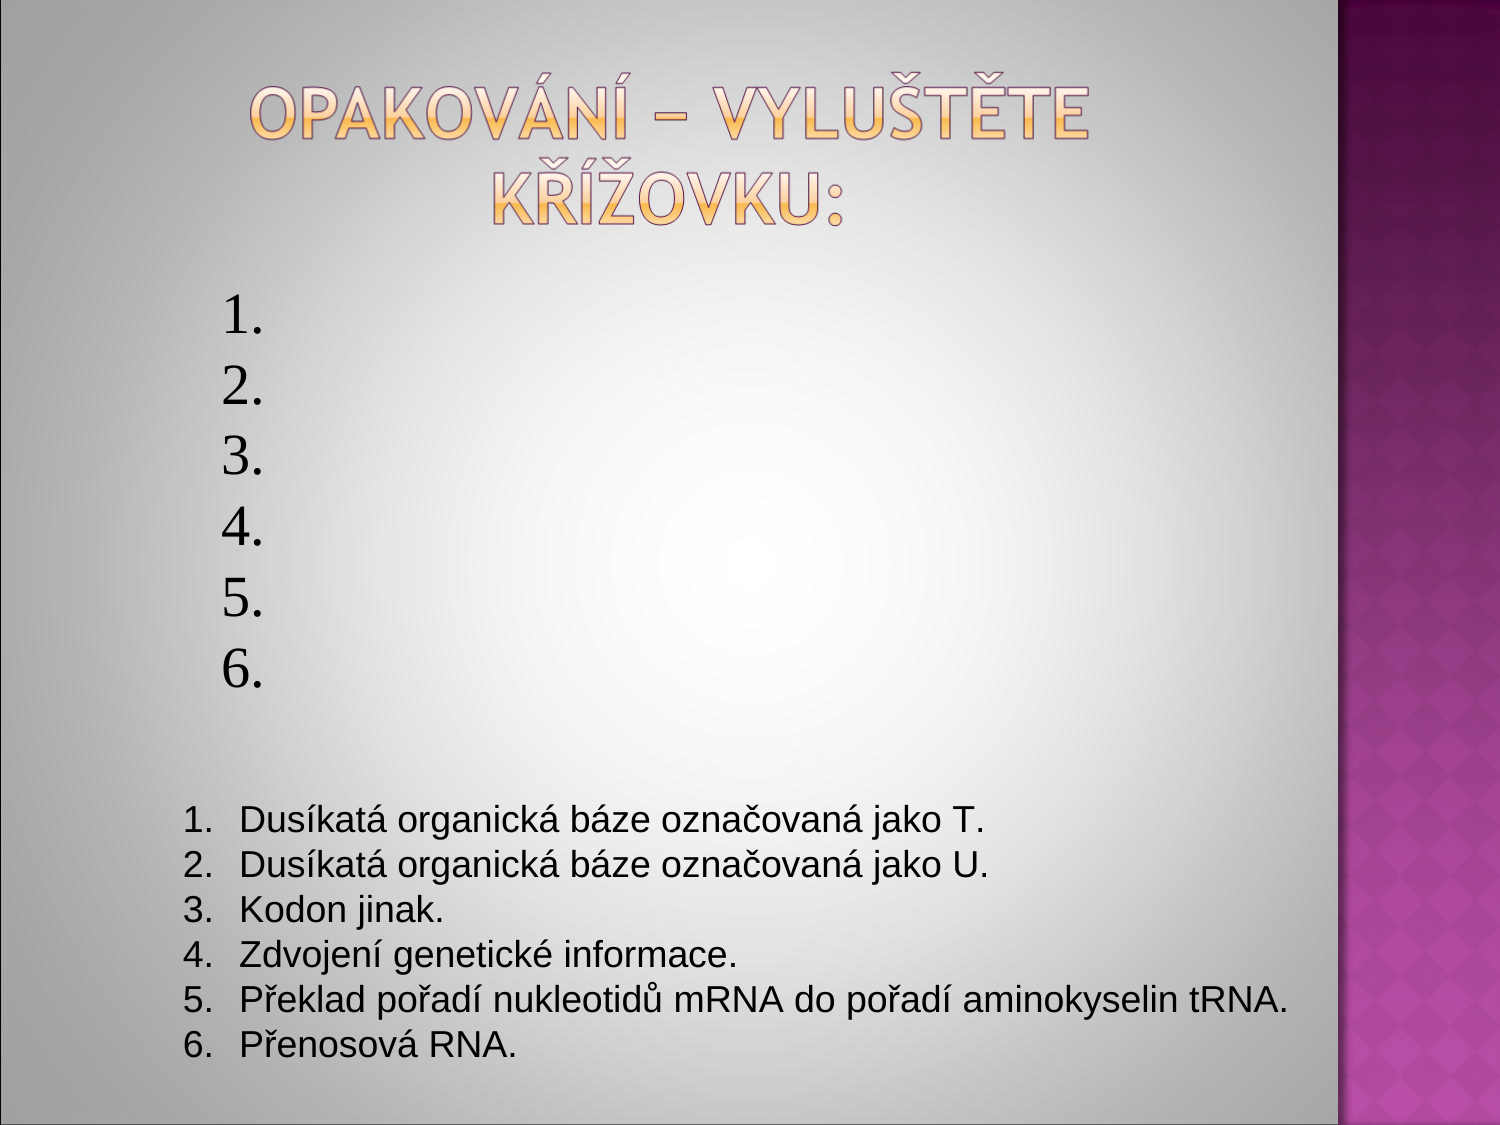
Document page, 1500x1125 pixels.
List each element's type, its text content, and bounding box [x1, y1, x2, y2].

table_cell [334, 558, 395, 629]
table_cell [517, 629, 577, 700]
table_header [273, 275, 334, 346]
table_cell 6. [212, 629, 273, 700]
table_cell [456, 346, 517, 417]
table_cell [821, 558, 882, 629]
table_cell [395, 488, 456, 558]
table_cell [1064, 417, 1125, 488]
table_cell [638, 629, 699, 700]
table_cell [517, 488, 577, 558]
table_header [882, 275, 942, 346]
table_cell [942, 488, 1003, 558]
table_cell [760, 488, 821, 558]
table_header [699, 275, 760, 346]
table_cell [638, 488, 699, 558]
table_cell [517, 346, 577, 417]
table_cell [699, 558, 760, 629]
table_cell [456, 417, 517, 488]
table_header [456, 275, 517, 346]
table_cell [273, 346, 334, 417]
table_cell [334, 488, 395, 558]
table_cell [273, 417, 334, 488]
table_cell [1003, 629, 1064, 700]
table_cell [942, 417, 1003, 488]
table_header [760, 275, 821, 346]
table_cell [334, 629, 395, 700]
table_cell [1064, 346, 1125, 417]
table_cell [882, 417, 942, 488]
table_cell [1003, 346, 1064, 417]
table_cell [1064, 558, 1125, 629]
table_cell [882, 346, 942, 417]
table_cell [456, 558, 517, 629]
table_cell [821, 346, 882, 417]
table_cell [638, 346, 699, 417]
table_cell 4. [212, 488, 273, 558]
table_cell [1064, 488, 1125, 558]
table_cell 2. [212, 346, 273, 417]
table_header [942, 275, 1003, 346]
table_cell [699, 488, 760, 558]
table_cell [942, 346, 1003, 417]
table_cell [577, 417, 638, 488]
table_cell [577, 558, 638, 629]
table_cell [395, 629, 456, 700]
table_cell [456, 488, 517, 558]
table_cell [577, 346, 638, 417]
table_cell [942, 629, 1003, 700]
table_cell [699, 417, 760, 488]
table_cell [699, 629, 760, 700]
picture [0, 0, 1500, 1125]
table_cell [760, 417, 821, 488]
table_cell [1003, 417, 1064, 488]
table_cell [395, 346, 456, 417]
table_cell [821, 417, 882, 488]
table_cell [334, 346, 395, 417]
table_cell [273, 558, 334, 629]
table_cell [882, 558, 942, 629]
table_header [334, 275, 395, 346]
table_header [395, 275, 456, 346]
table_cell [760, 558, 821, 629]
table_cell [517, 558, 577, 629]
table_header [577, 275, 638, 346]
table_header [1003, 275, 1064, 346]
table_cell [1003, 488, 1064, 558]
table_cell [882, 488, 942, 558]
table_header [1064, 275, 1125, 346]
table_cell [1064, 629, 1125, 700]
table_cell [760, 629, 821, 700]
table_header 1. [212, 275, 273, 346]
table_cell [1003, 558, 1064, 629]
table_cell [273, 488, 334, 558]
table_cell [273, 629, 334, 700]
table_cell [517, 417, 577, 488]
table_cell [395, 558, 456, 629]
table_cell 5. [212, 558, 273, 629]
table_cell [821, 629, 882, 700]
table_cell [638, 417, 699, 488]
table_cell [699, 346, 760, 417]
text_box [73, 47, 1265, 241]
table_cell [882, 629, 942, 700]
table_header [638, 275, 699, 346]
table_cell [334, 417, 395, 488]
table_cell [395, 417, 456, 488]
table_cell [942, 558, 1003, 629]
text_box Dusíkatá organická báze označovaná jako T. Dusíkatá organická báze označovaná jako U. Kodon jinak. Zdvojení genetické informace. Překlad pořadí nukleotidů mRNA do pořadí aminokyselin tRNA. Přenosová RNA. [168, 787, 1305, 1073]
table_cell [456, 629, 517, 700]
table_cell [760, 346, 821, 417]
table_cell [577, 629, 638, 700]
table_header [821, 275, 882, 346]
table_cell [638, 558, 699, 629]
table_cell [821, 488, 882, 558]
table_cell [577, 488, 638, 558]
table_header [517, 275, 577, 346]
table_cell 3. [212, 417, 273, 488]
